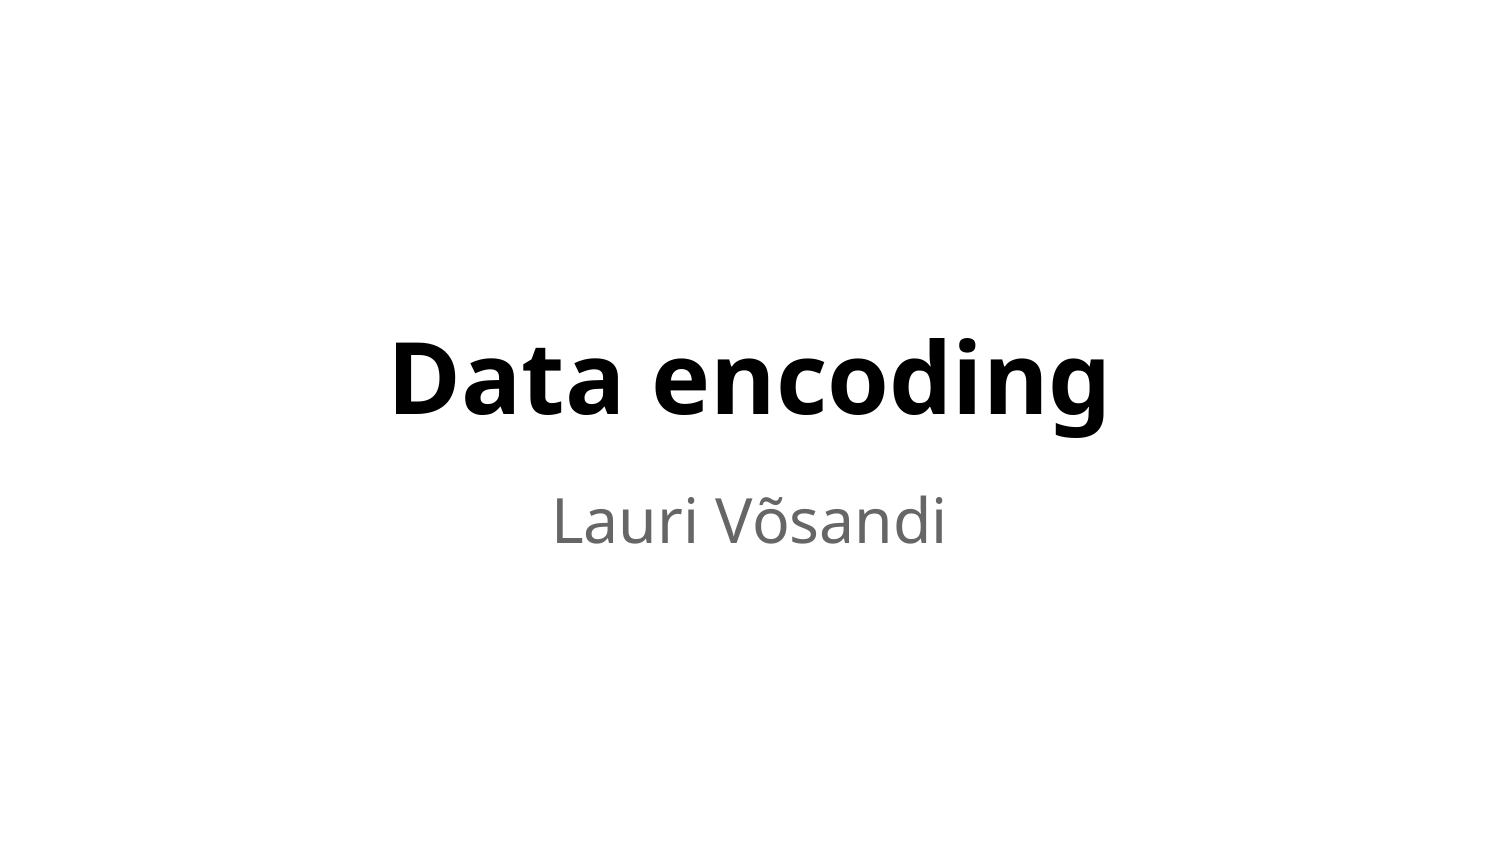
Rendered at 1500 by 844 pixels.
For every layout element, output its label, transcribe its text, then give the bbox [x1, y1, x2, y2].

title Data encoding [112, 259, 1388, 450]
subtitle Lauri Võsandi [112, 465, 1388, 595]
